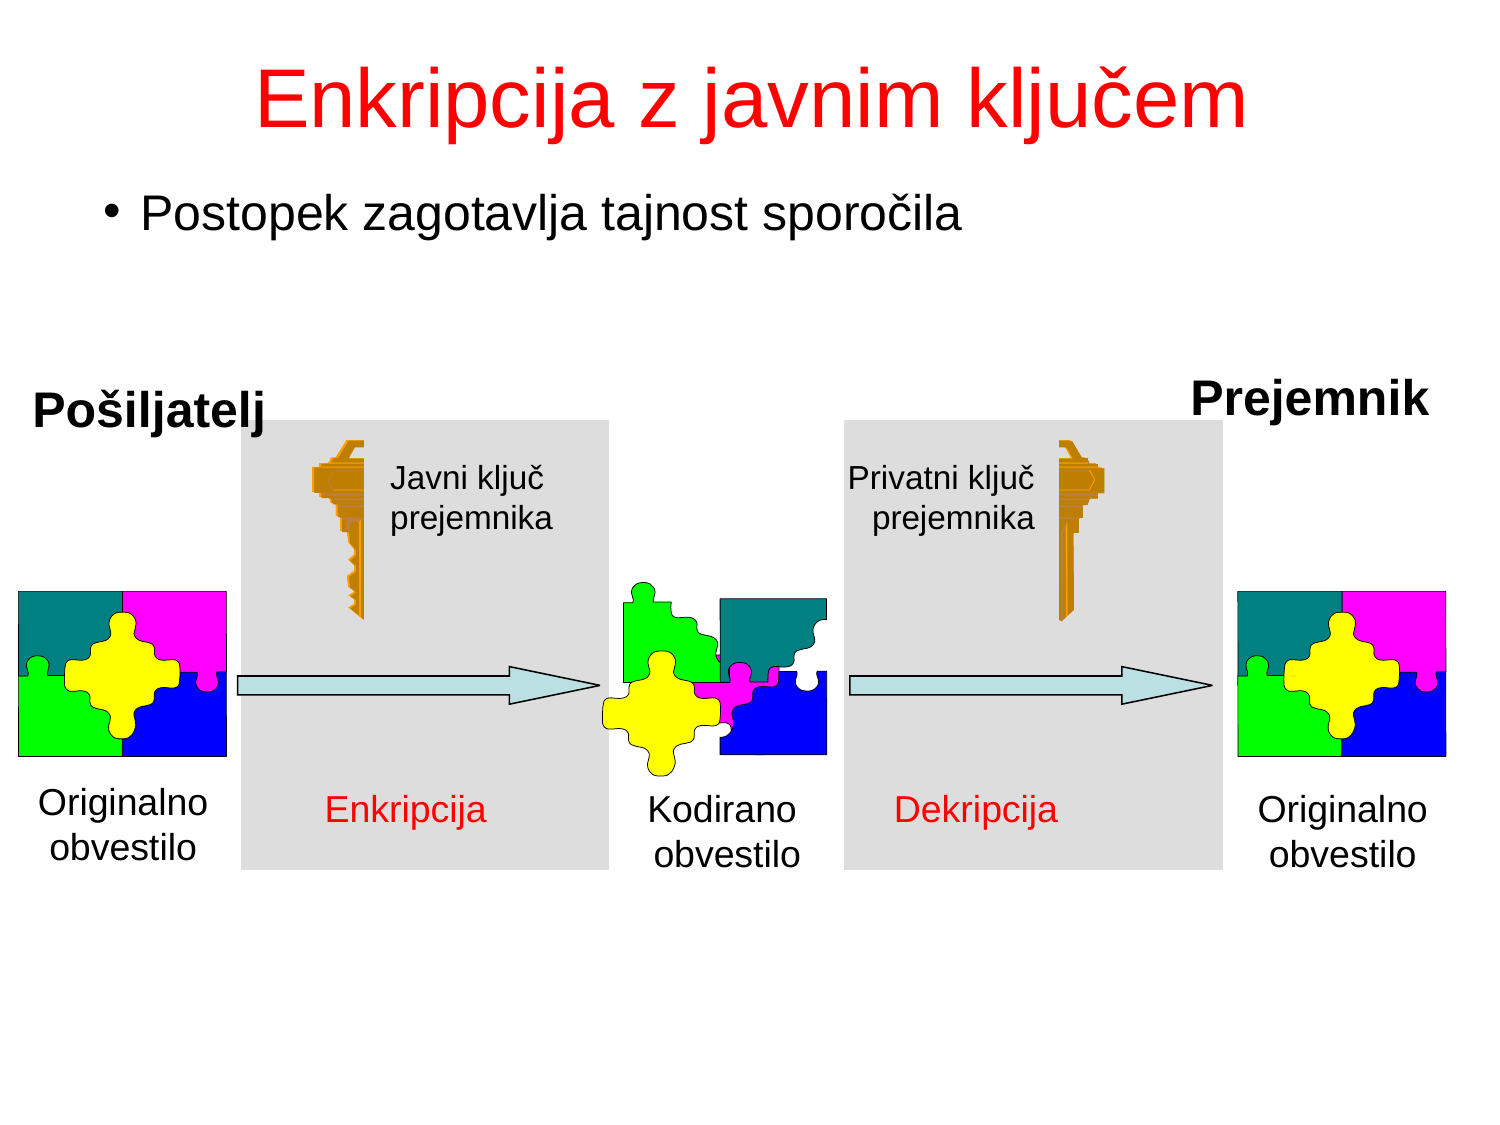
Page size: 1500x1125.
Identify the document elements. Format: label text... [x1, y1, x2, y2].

text_box Prejemnik [1175, 357, 1445, 433]
text_box Kodirano obvestilo [632, 777, 823, 884]
text_box Javni ključ prejemnika [375, 448, 569, 544]
text_box Originalno obvestilo [1242, 777, 1443, 884]
picture [1059, 440, 1105, 622]
text_box [844, 420, 1223, 870]
picture [1237, 590, 1448, 759]
text_box Postopek zagotavlja tajnost sporočila [88, 172, 1439, 315]
text_box Pošiljatelj [17, 369, 282, 446]
title Enkripcija z javnim ključem [76, 0, 1427, 188]
picture [17, 590, 229, 759]
text_box Enkripcija [309, 777, 502, 839]
text_box Privatni ključ prejemnika [832, 448, 1050, 544]
picture [312, 440, 364, 622]
text_box [237, 420, 827, 870]
text_box Originalno obvestilo [23, 770, 224, 876]
text_box Dekripcija [879, 777, 1073, 839]
